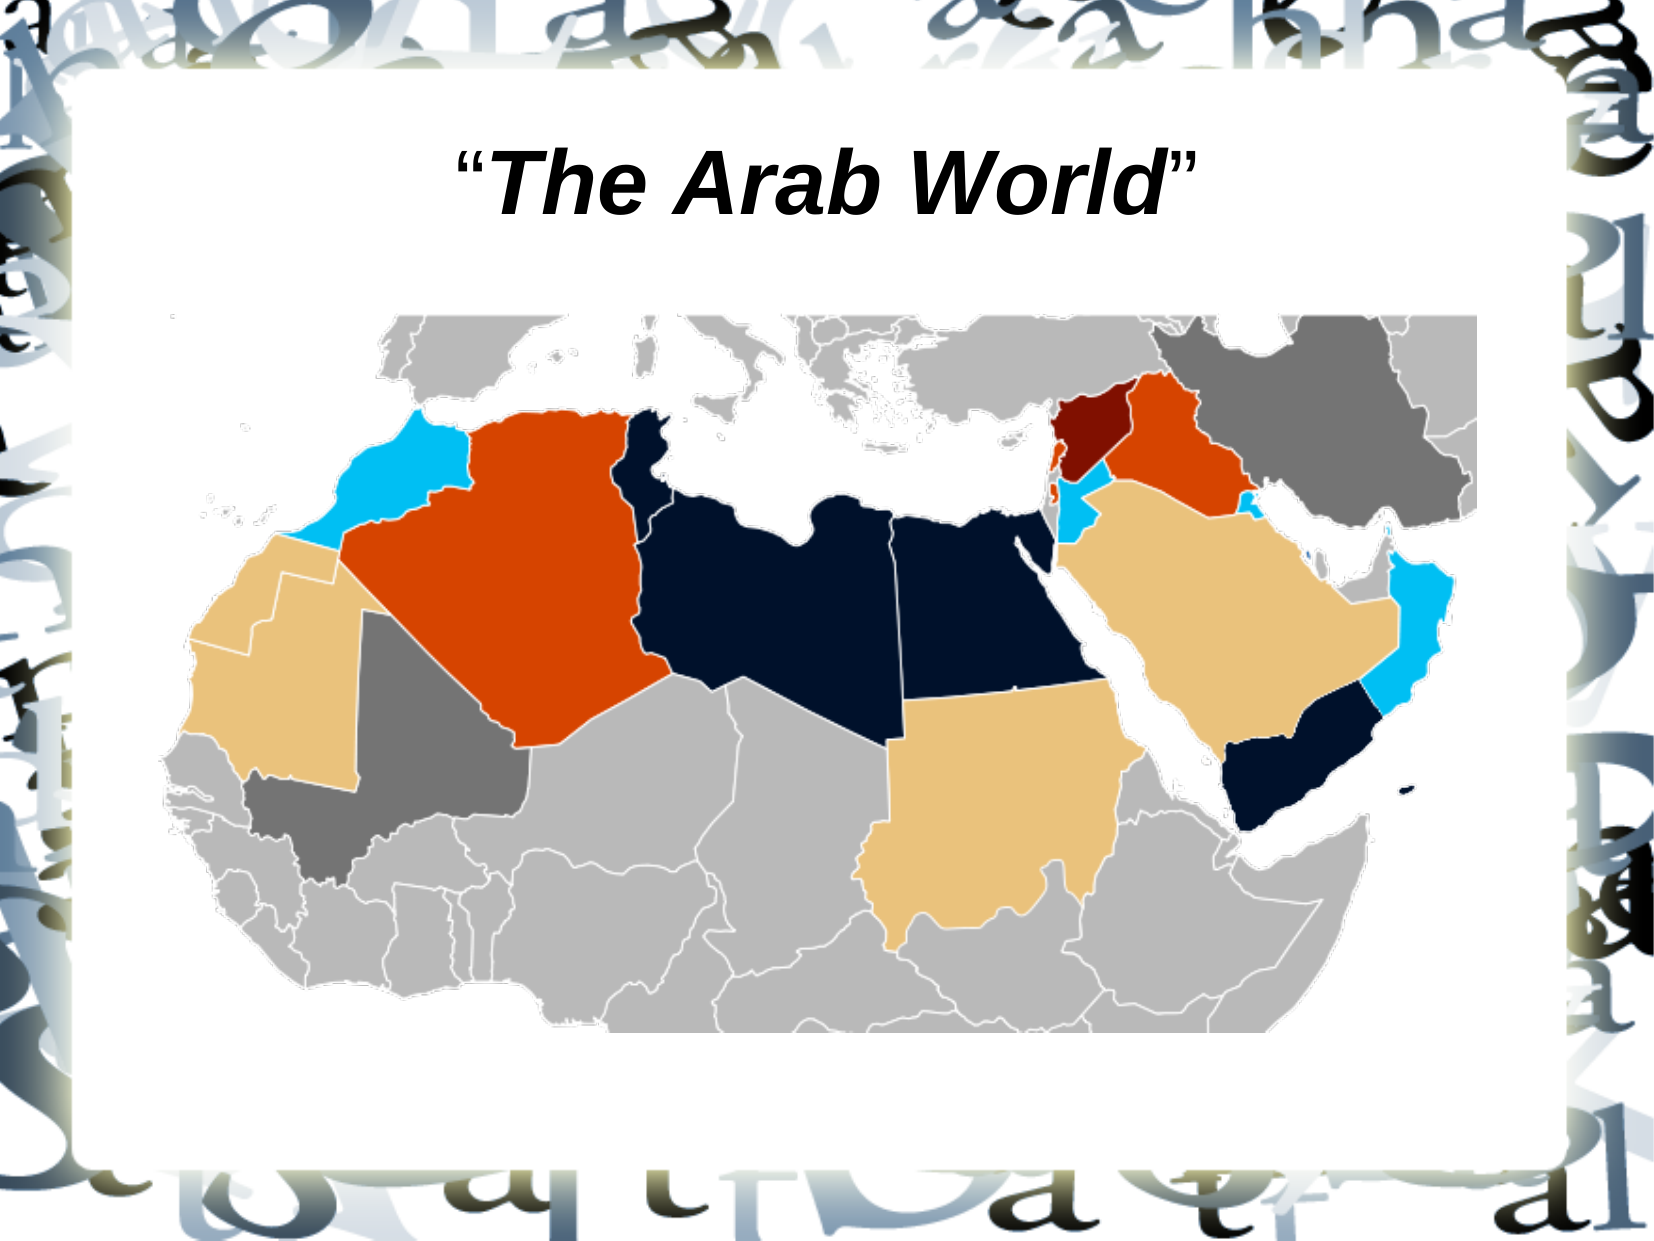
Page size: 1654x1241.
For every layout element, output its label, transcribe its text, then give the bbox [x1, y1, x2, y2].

title “The Arab World” [82, 78, 1571, 287]
picture [0, 0, 1654, 1241]
